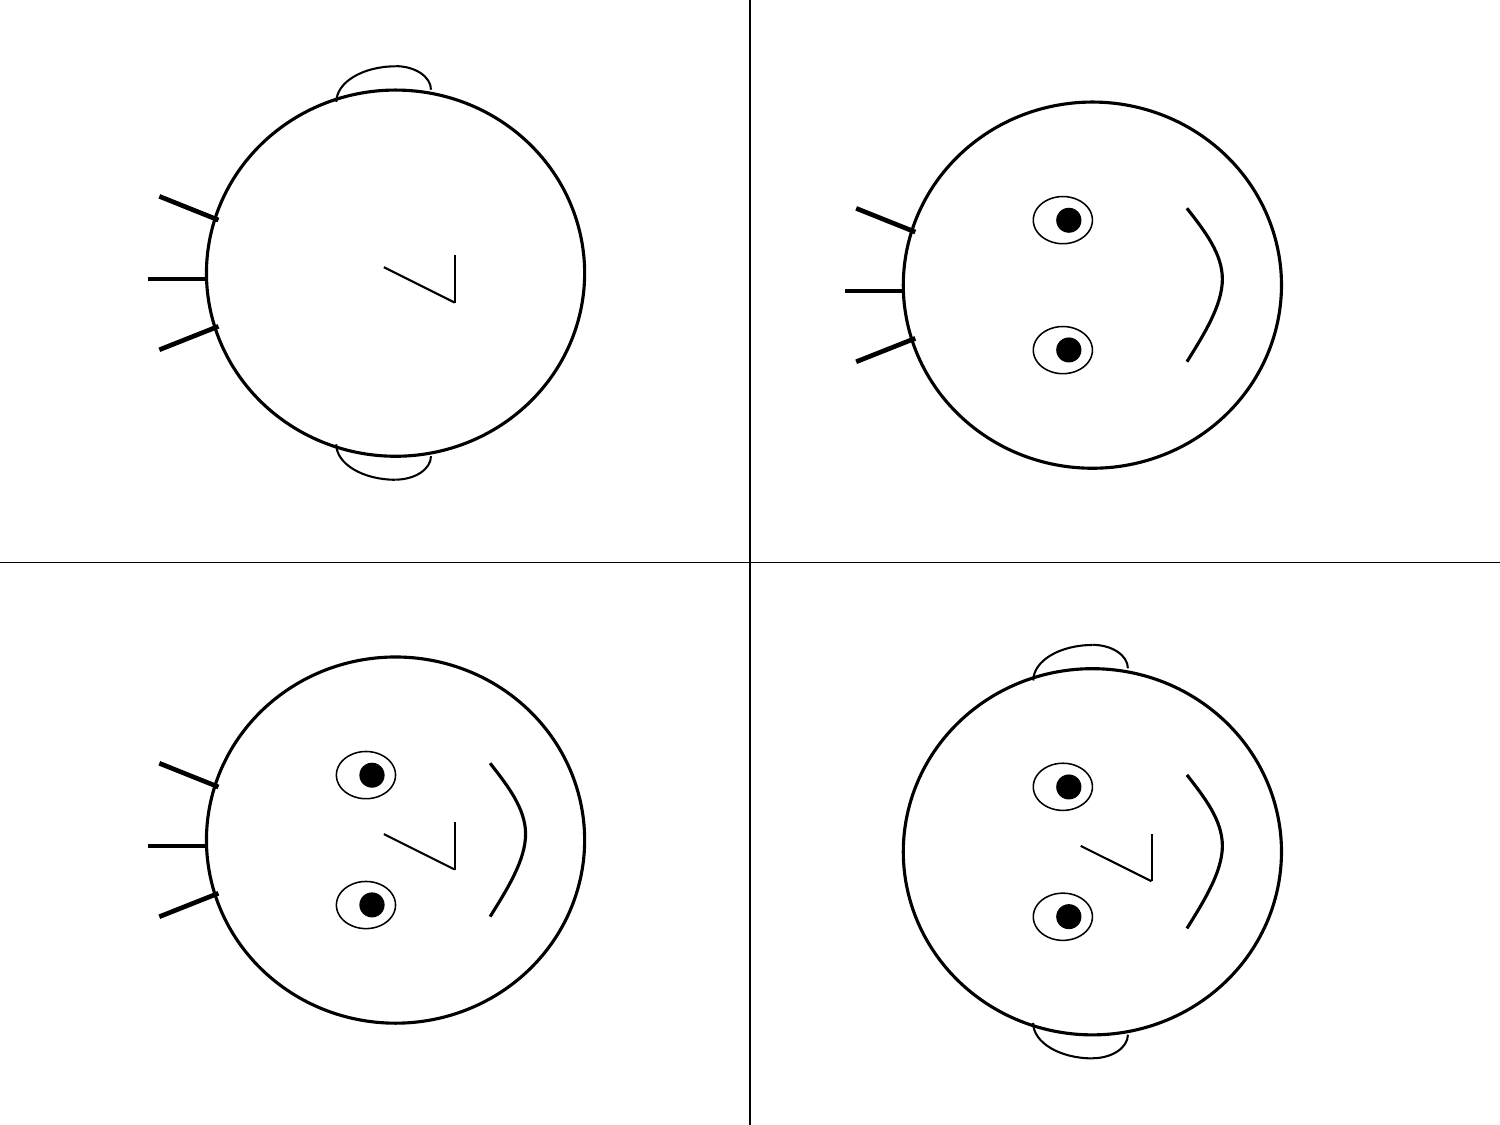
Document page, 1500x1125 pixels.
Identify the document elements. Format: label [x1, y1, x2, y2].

text_box [360, 763, 384, 787]
text_box [1056, 208, 1081, 233]
text_box [1056, 904, 1081, 929]
text_box [360, 893, 384, 917]
text_box [1056, 775, 1081, 799]
text_box [1056, 338, 1081, 362]
